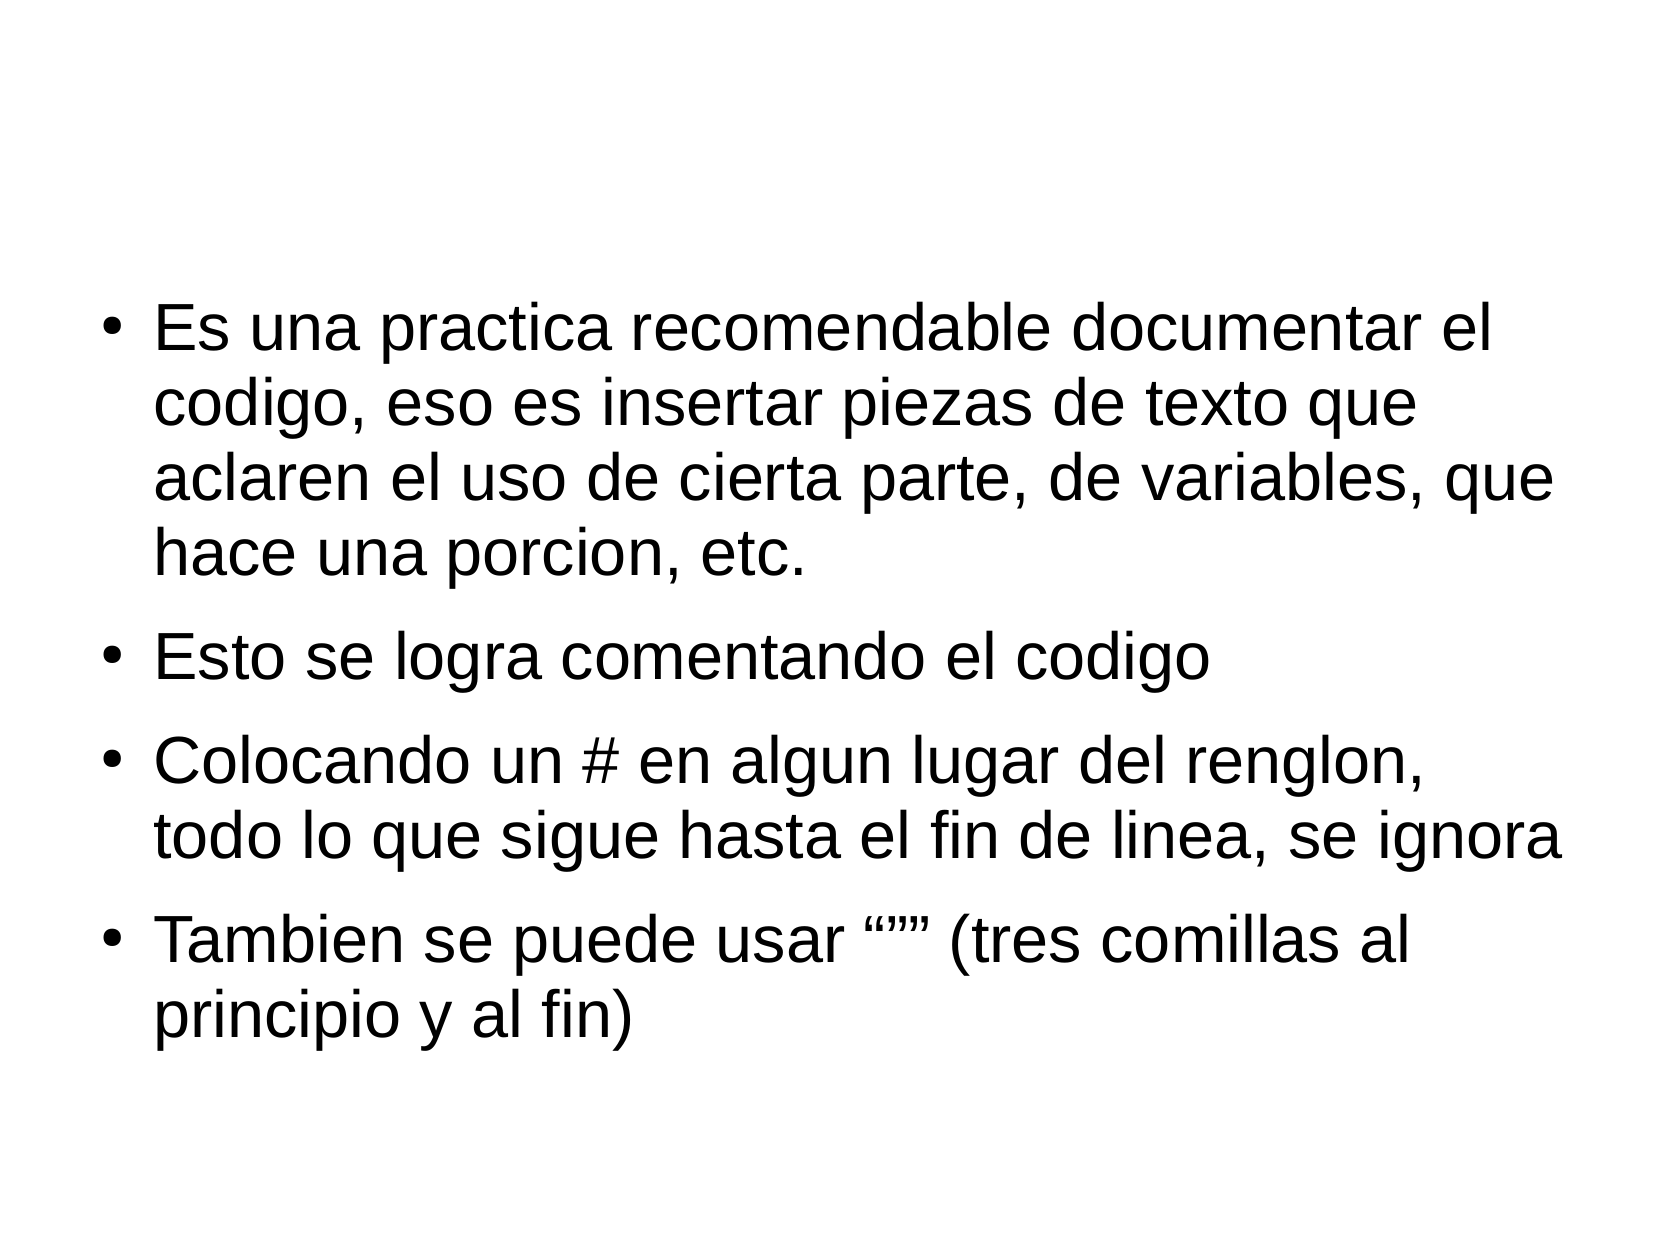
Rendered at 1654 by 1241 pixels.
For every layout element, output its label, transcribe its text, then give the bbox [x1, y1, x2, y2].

list Es una practica recomendable documentar el codigo, eso es insertar piezas de texto que aclaren el uso de cierta parte, de variables, que hace una porcion, etc. Esto se logra comentando el codigo Colocando un # en algun lugar del renglon, todo lo que sigue hasta el fin de linea, se ignora Tambien se puede usar “”” (tres comillas al principio y al fin) [82, 290, 1571, 1010]
